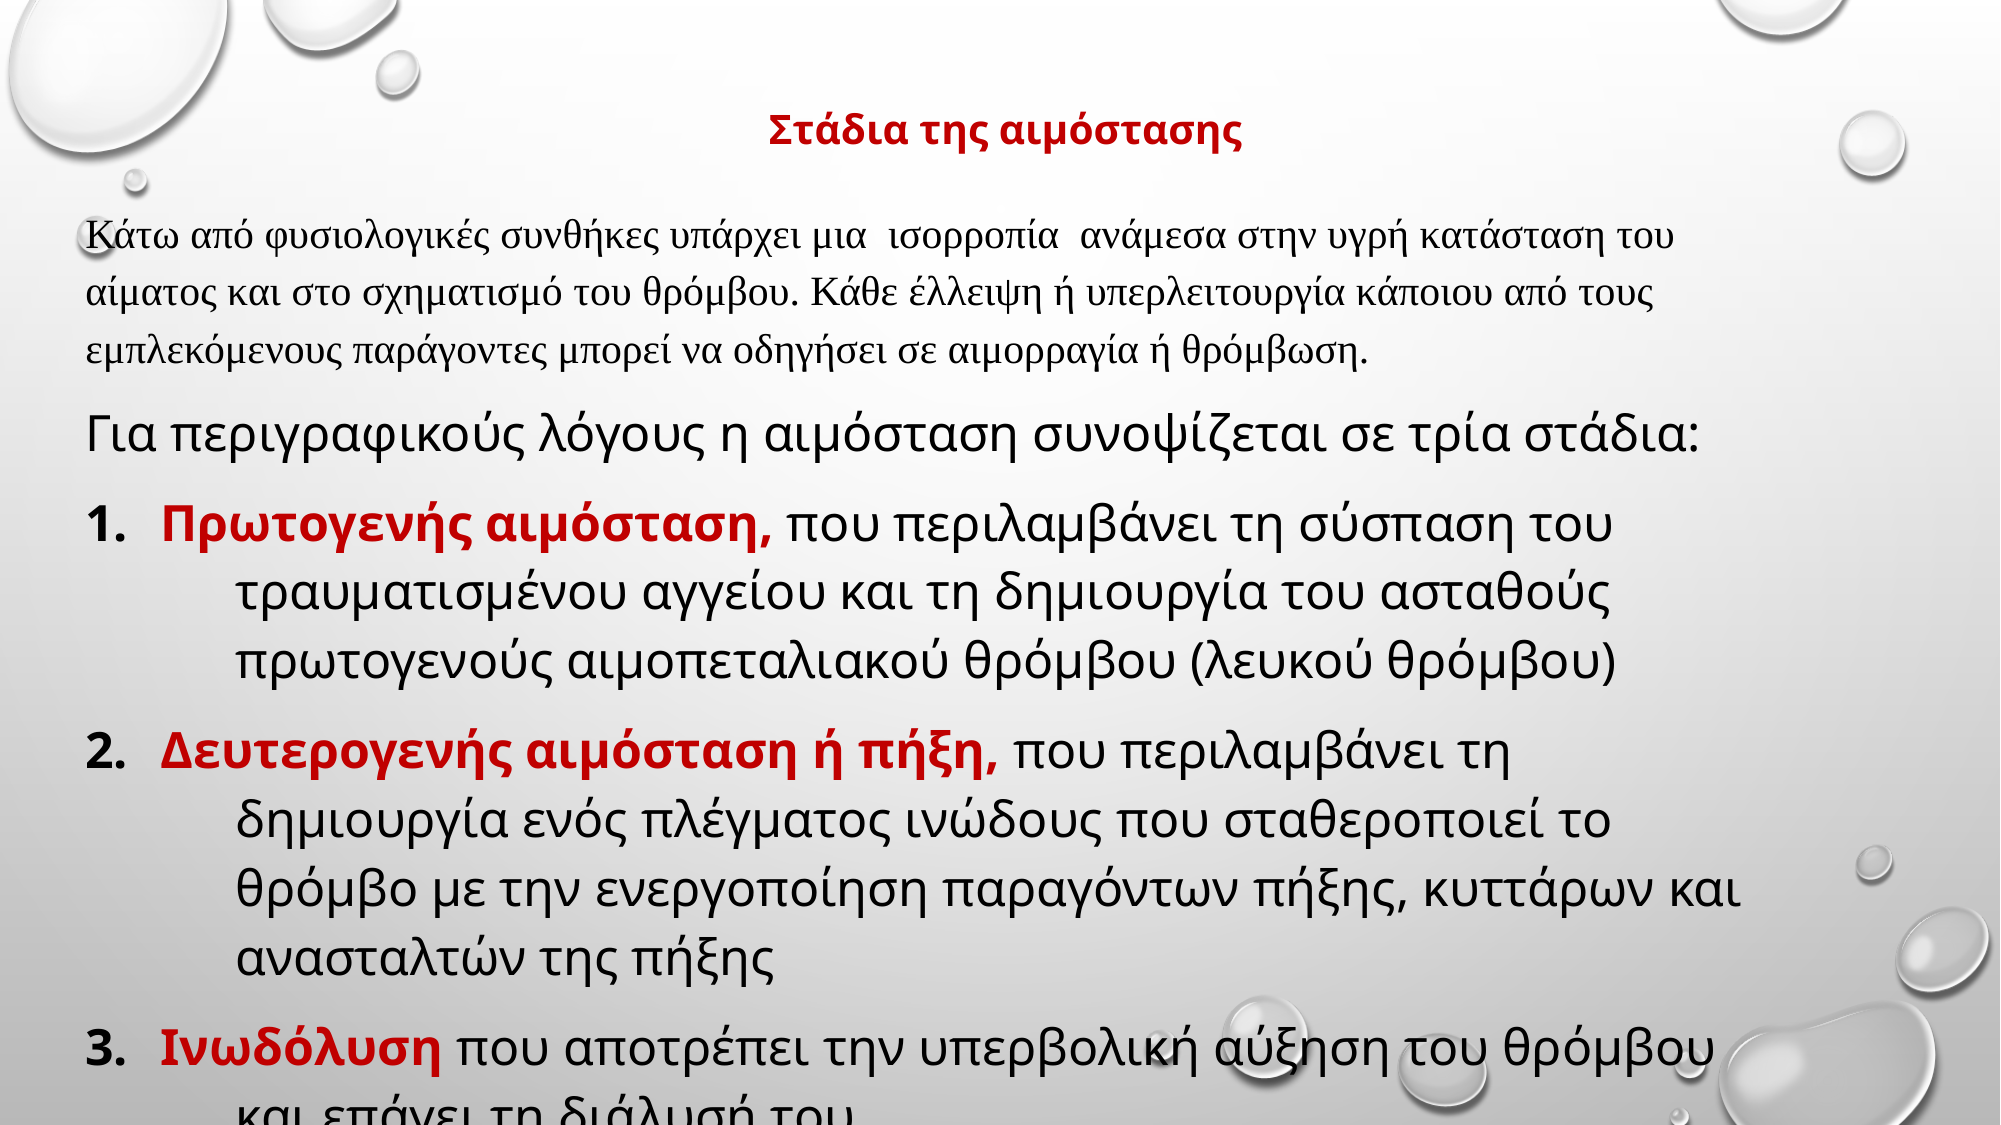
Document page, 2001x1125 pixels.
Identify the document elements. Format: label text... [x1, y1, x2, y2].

title Στάδια της αιμόστασης [160, 101, 1851, 161]
text_box Κάτω από φυσιολογικές συνθήκες υπάρχει μια ισορροπία ανάμεσα στην υγρή κατάσταση του αίματος και στο σχηματισμό του θρόμβου. Κάθε έλλειψη ή υπερλειτουργία κάποιου από τους εμπλεκόμενους παράγοντες μπορεί να οδηγήσει σε αιμορραγία ή θρόμβωση. Για περιγραφικούς λόγους η αιμόσταση συνοψίζεται σε τρία στάδια: Πρωτογενής αιμόσταση, που περιλαμβάνει τη σύσπαση του τραυματισμένου αγγείου και τη δημιουργία του ασταθούς πρωτογενούς αιμοπεταλιακού θρόμβου (λευκού θρόμβου) Δευτερογενής αιμόσταση ή πήξη, που περιλαμβάνει τη δημιουργία ενός πλέγματος ινώδους που σταθεροποιεί το θρόμβο με την ενεργοποίηση παραγόντων πήξης, κυττάρων και ανασταλτών της πήξης Ινωδόλυση που αποτρέπει την υπερβολική αύξηση του θρόμβου και επάγει τη διάλυσή του [70, 191, 1803, 1088]
